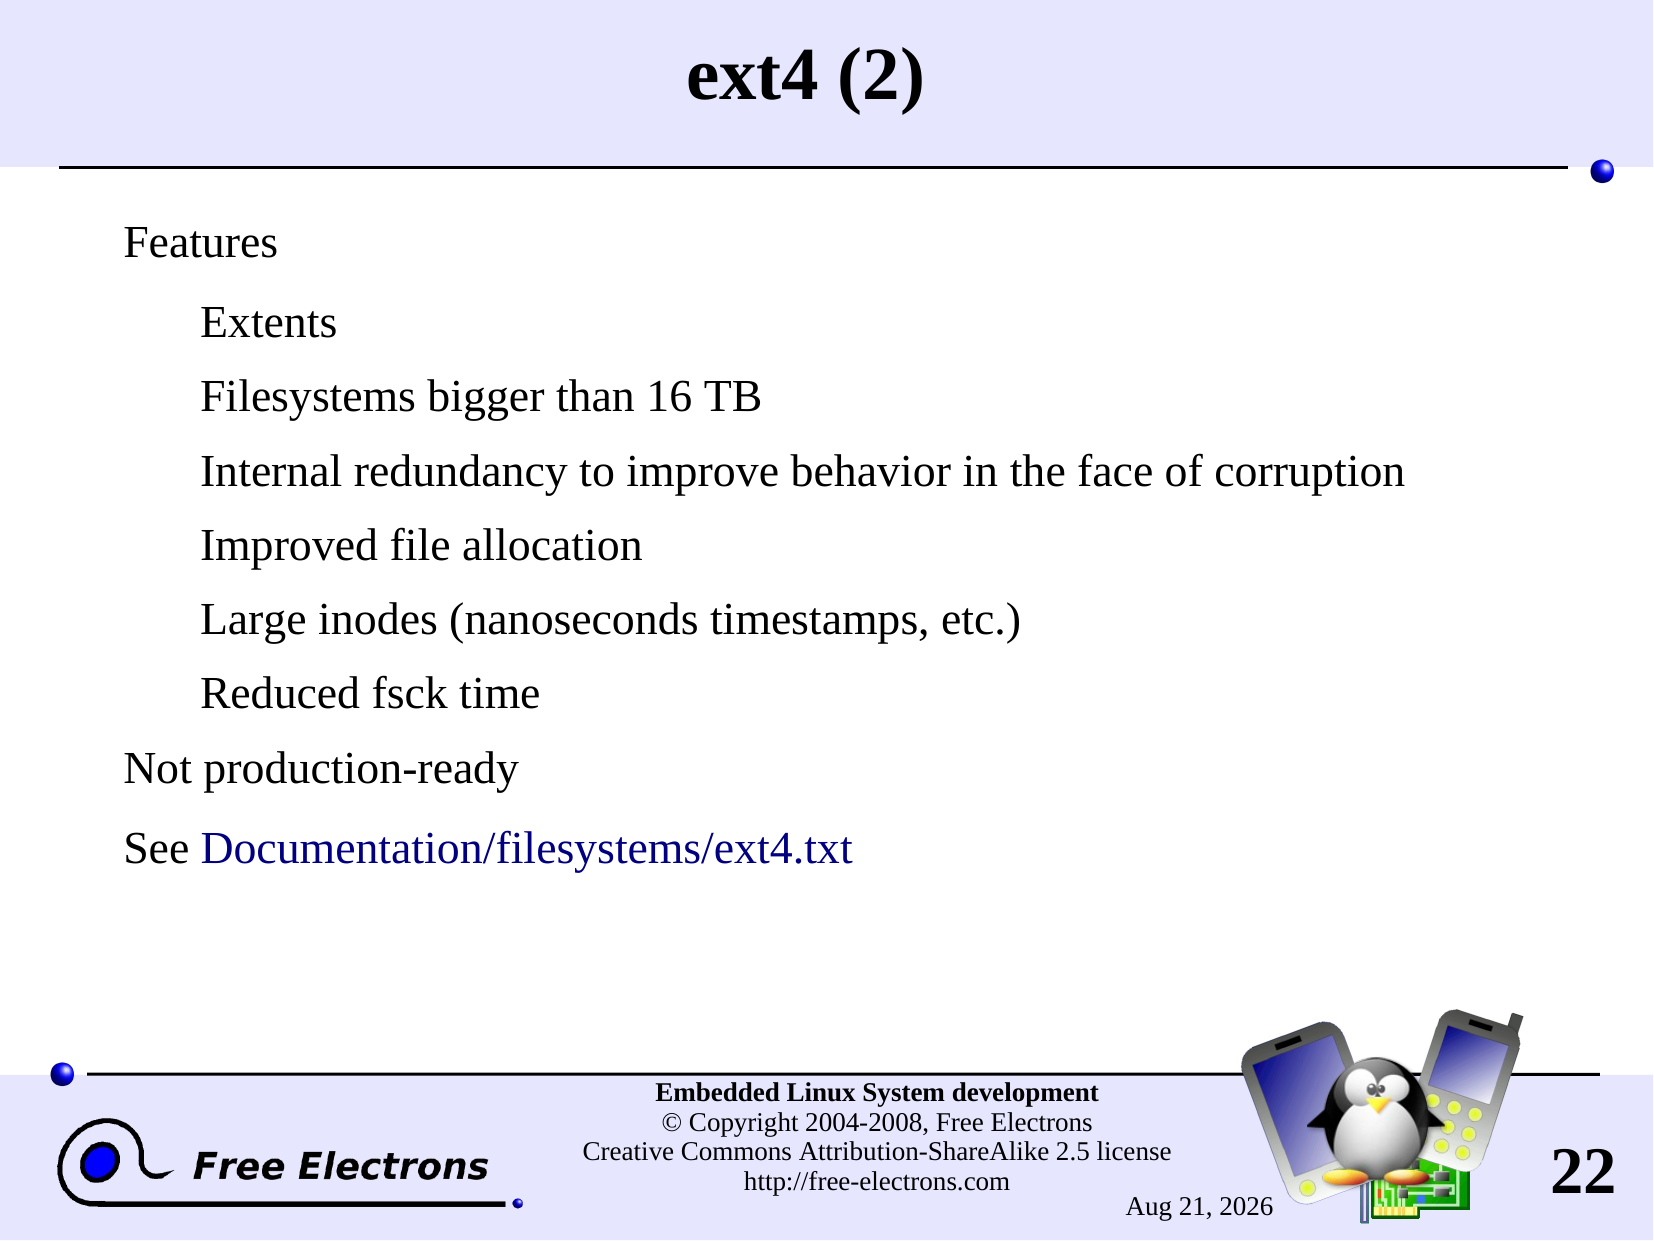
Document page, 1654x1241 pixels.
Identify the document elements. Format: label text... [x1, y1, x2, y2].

title ext4 (2) [60, 25, 1551, 124]
list Features Extents Filesystems bigger than 16 TB Internal redundancy to improve behavior in the face of corruption Improved file allocation Large inodes (nanoseconds timestamps, etc.) Reduced fsck time Not production-ready See Documentation/filesystems/ext4.txt [105, 216, 1518, 1066]
picture [50, 1107, 527, 1216]
picture [1231, 1007, 1538, 1241]
